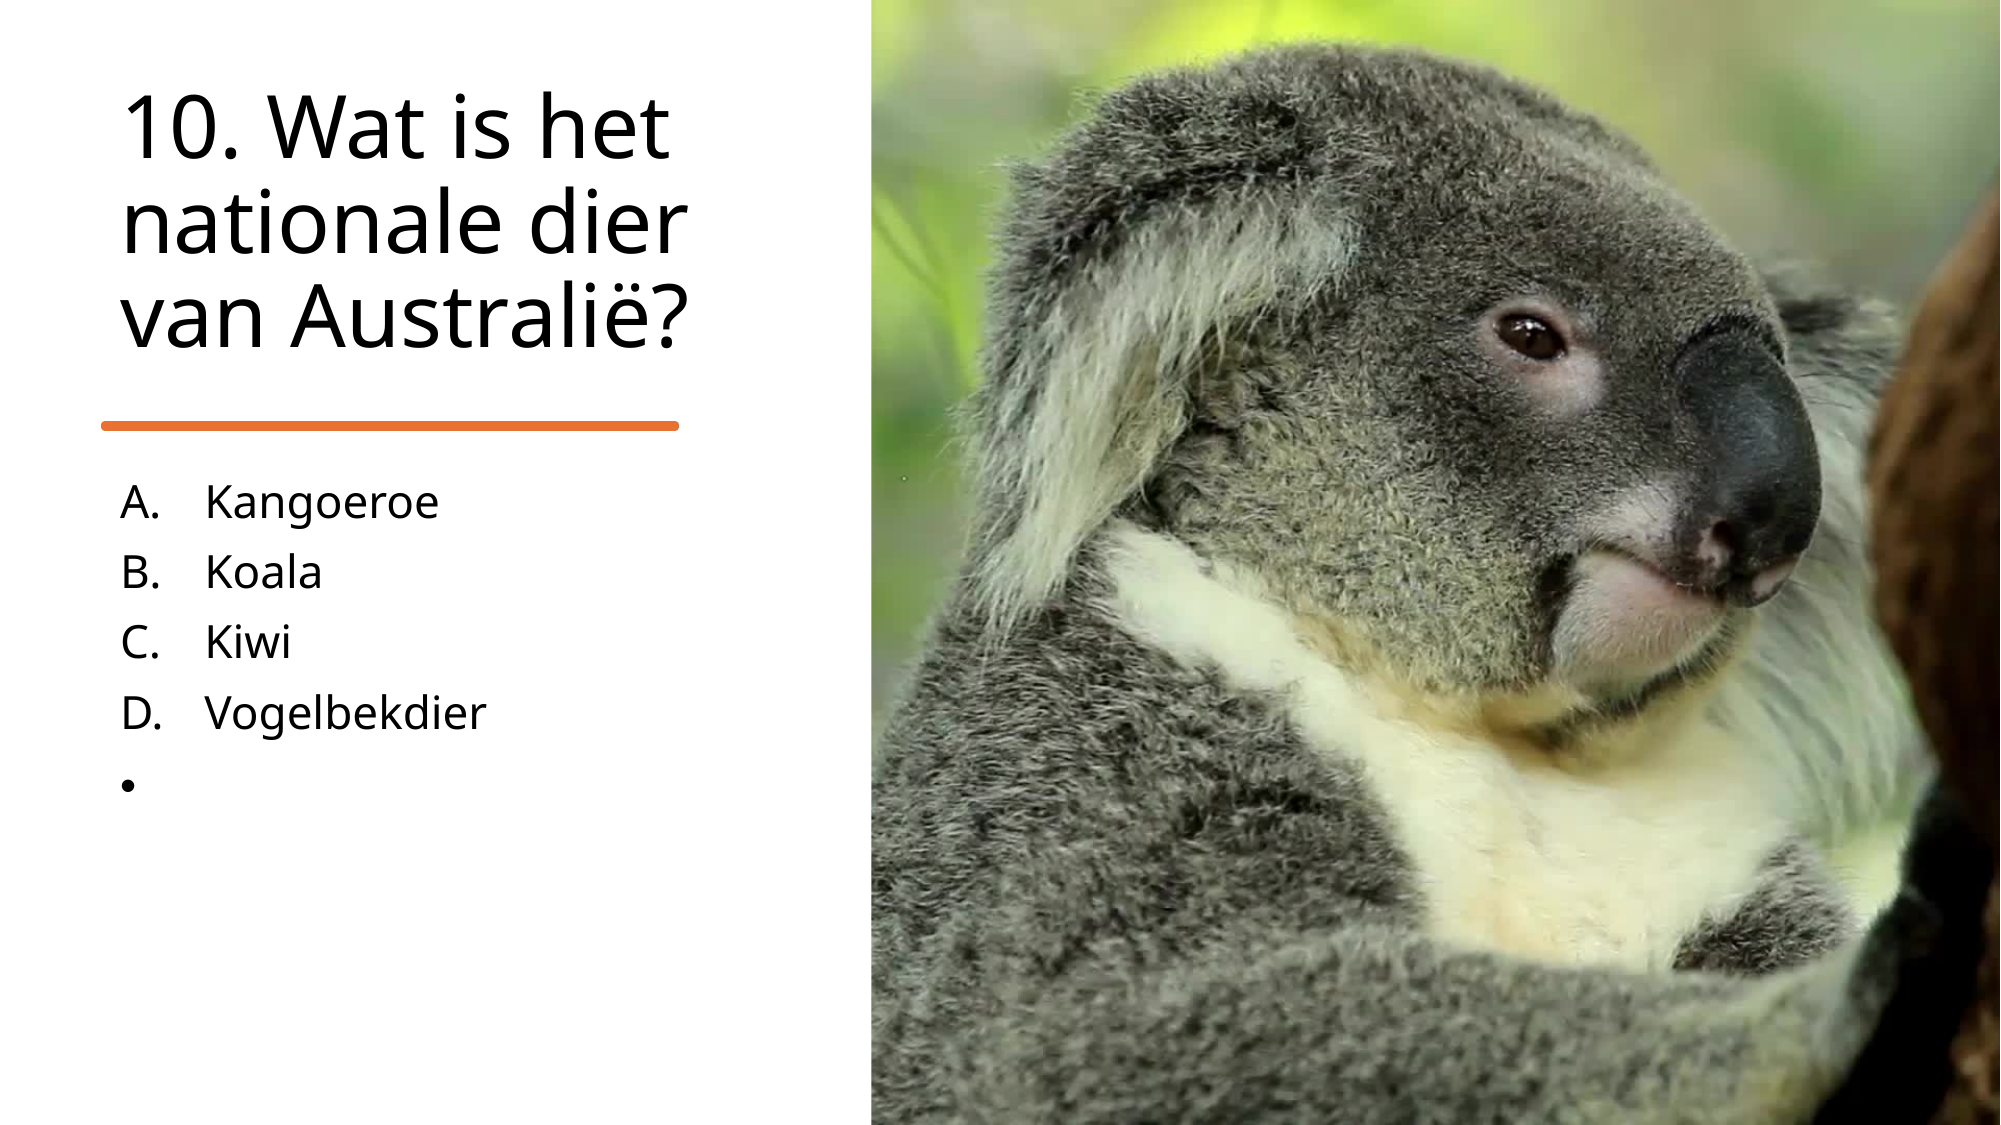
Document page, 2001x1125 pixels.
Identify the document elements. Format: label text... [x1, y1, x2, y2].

title 10. Wat is het nationale dier van Australië? [105, 53, 822, 375]
text_box [0, 0, 871, 1125]
list Kangoeroe Koala Kiwi Vogelbekdier [105, 471, 802, 1016]
picture [871, 0, 2000, 1125]
